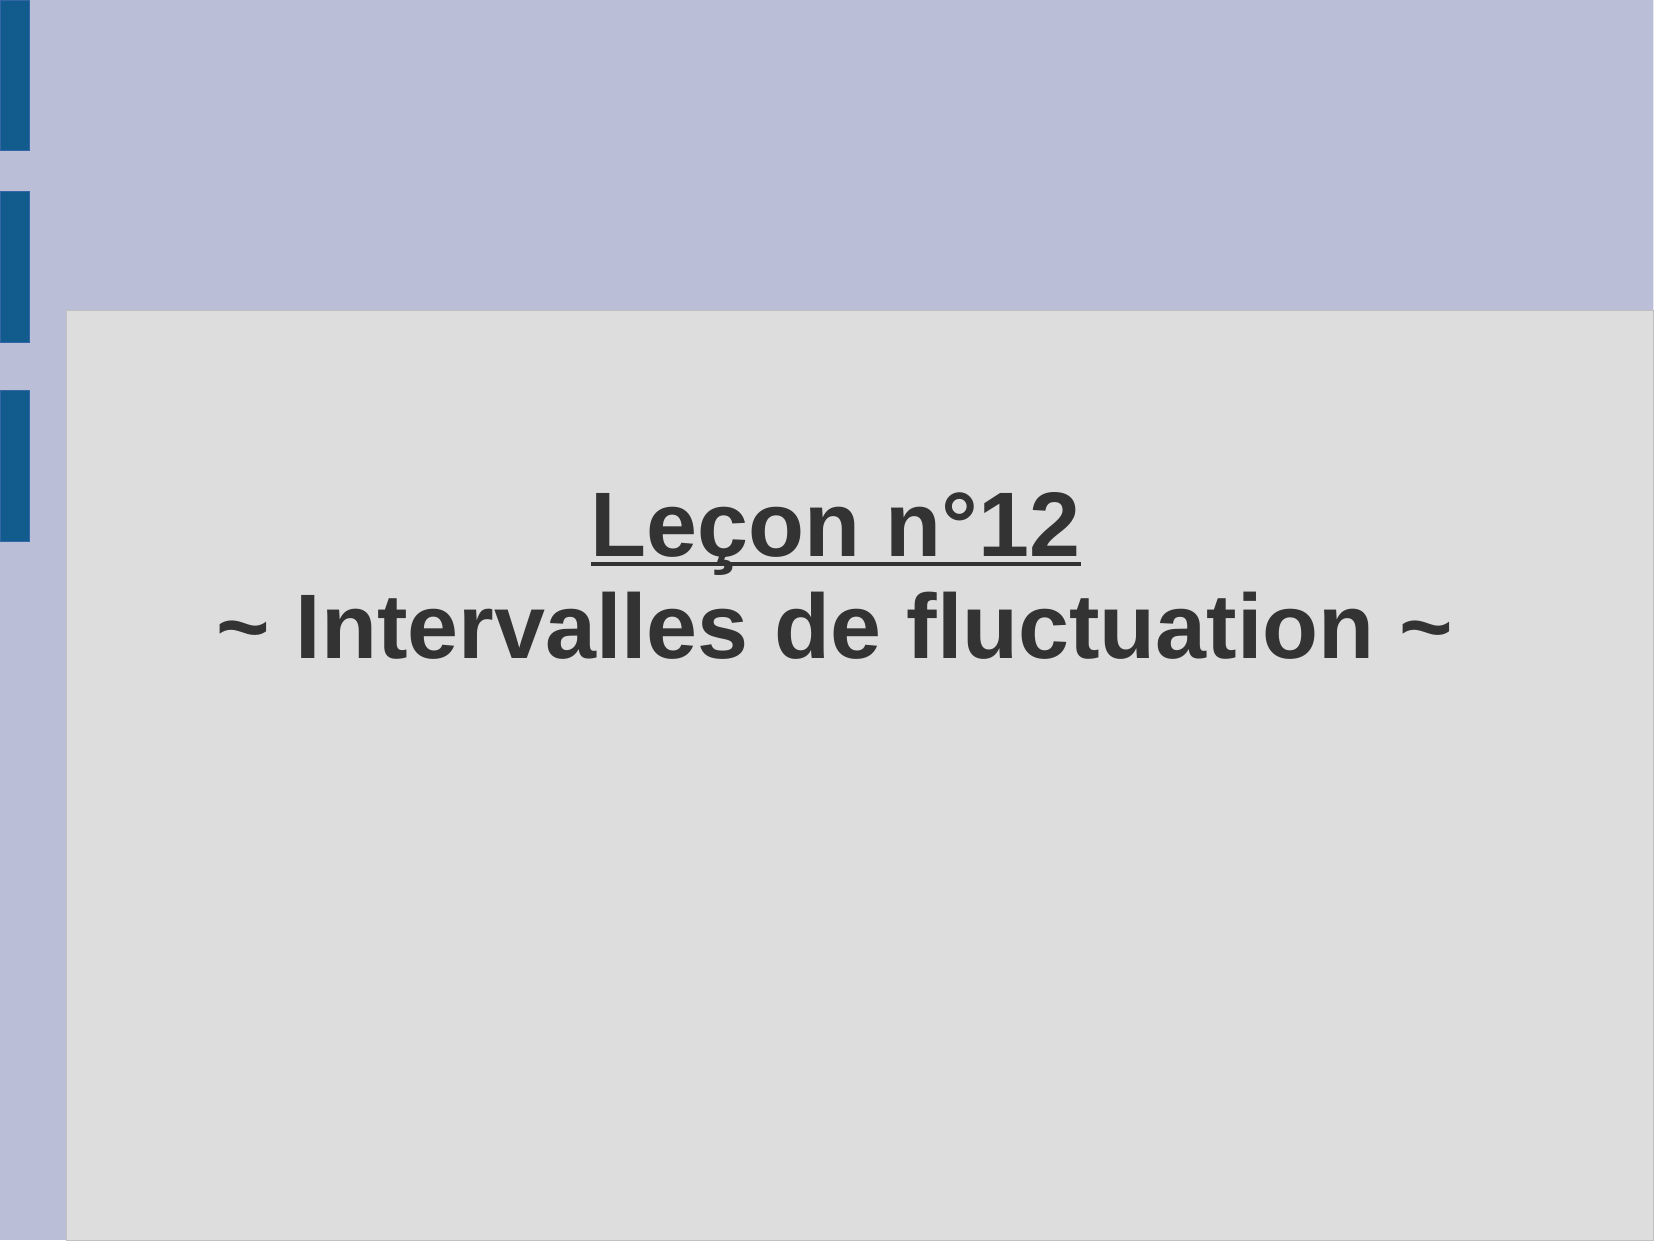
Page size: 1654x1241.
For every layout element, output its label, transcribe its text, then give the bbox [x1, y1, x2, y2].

title Leçon n°12 ~ Intervalles de fluctuation ~ [129, 472, 1542, 680]
